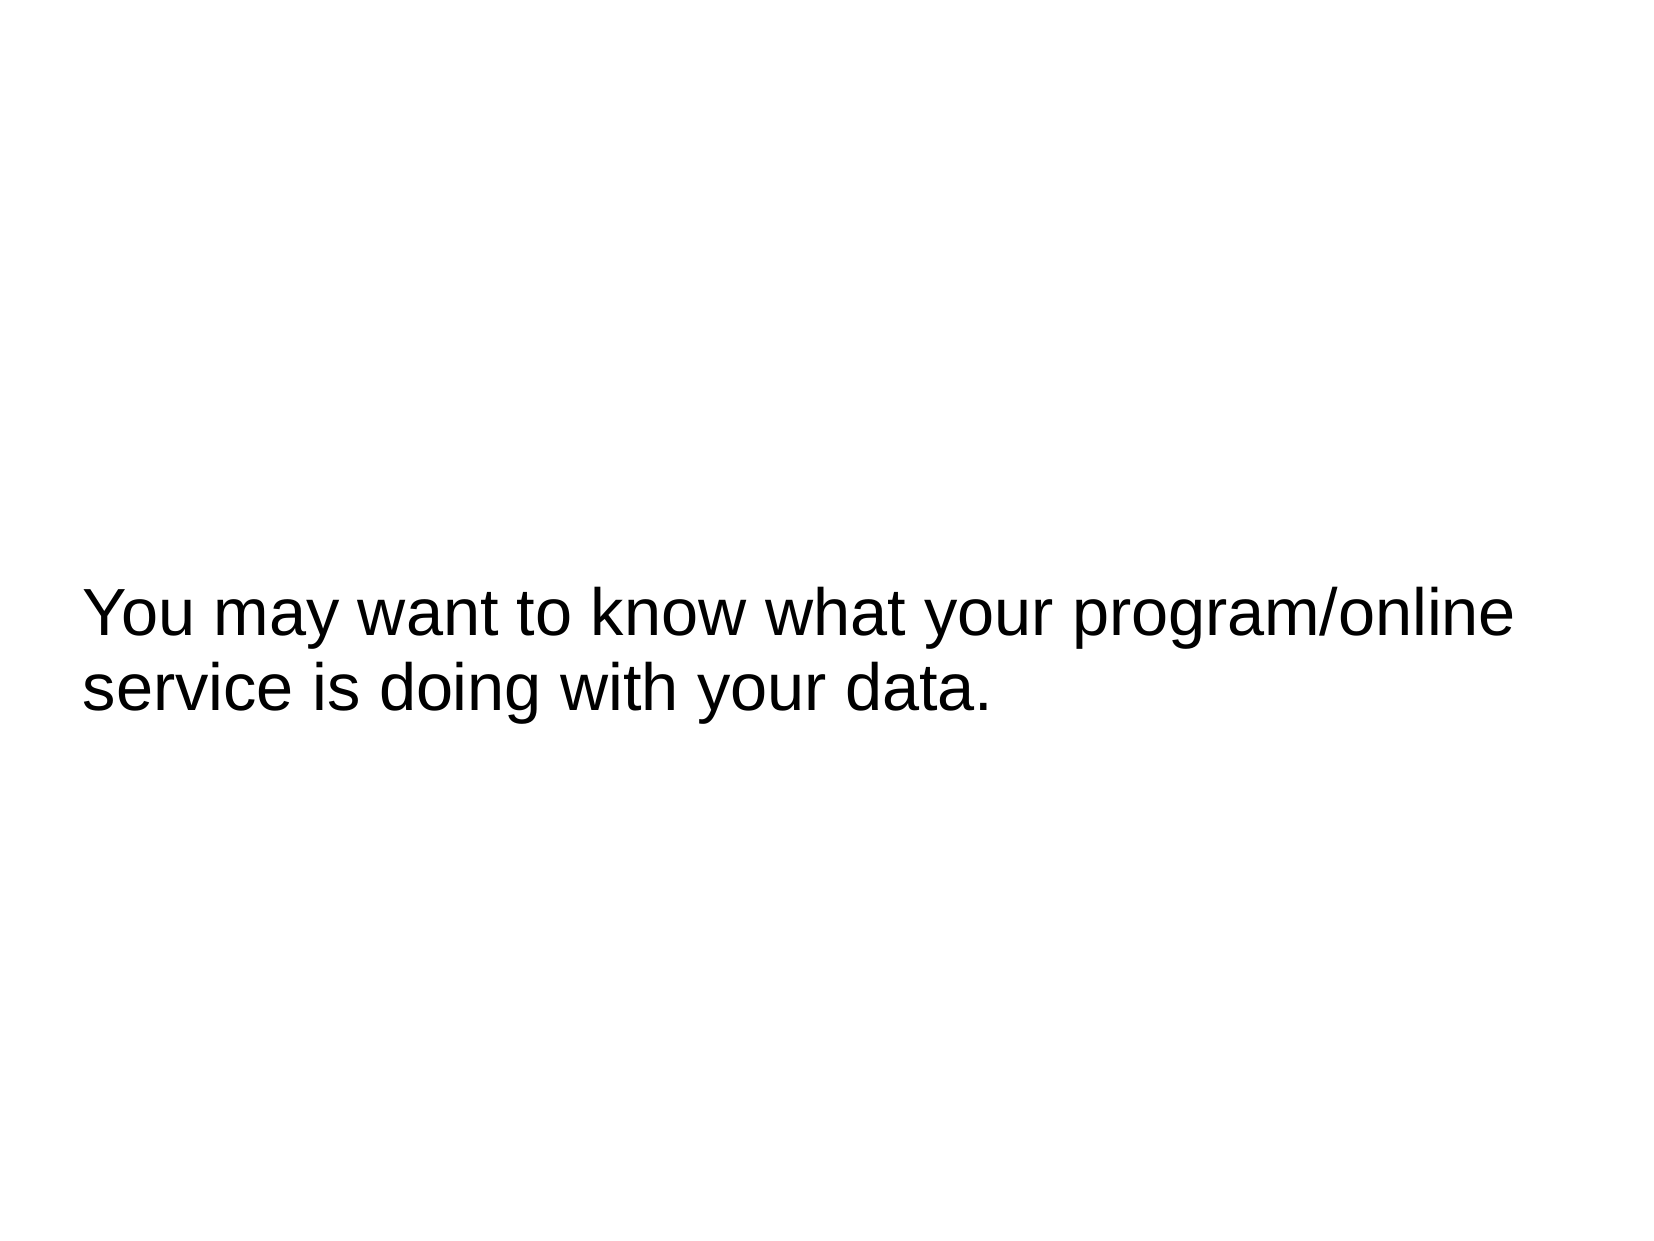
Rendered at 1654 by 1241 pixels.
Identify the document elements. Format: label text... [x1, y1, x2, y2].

subtitle You may want to know what your program/online service is doing with your data. [82, 290, 1571, 1010]
